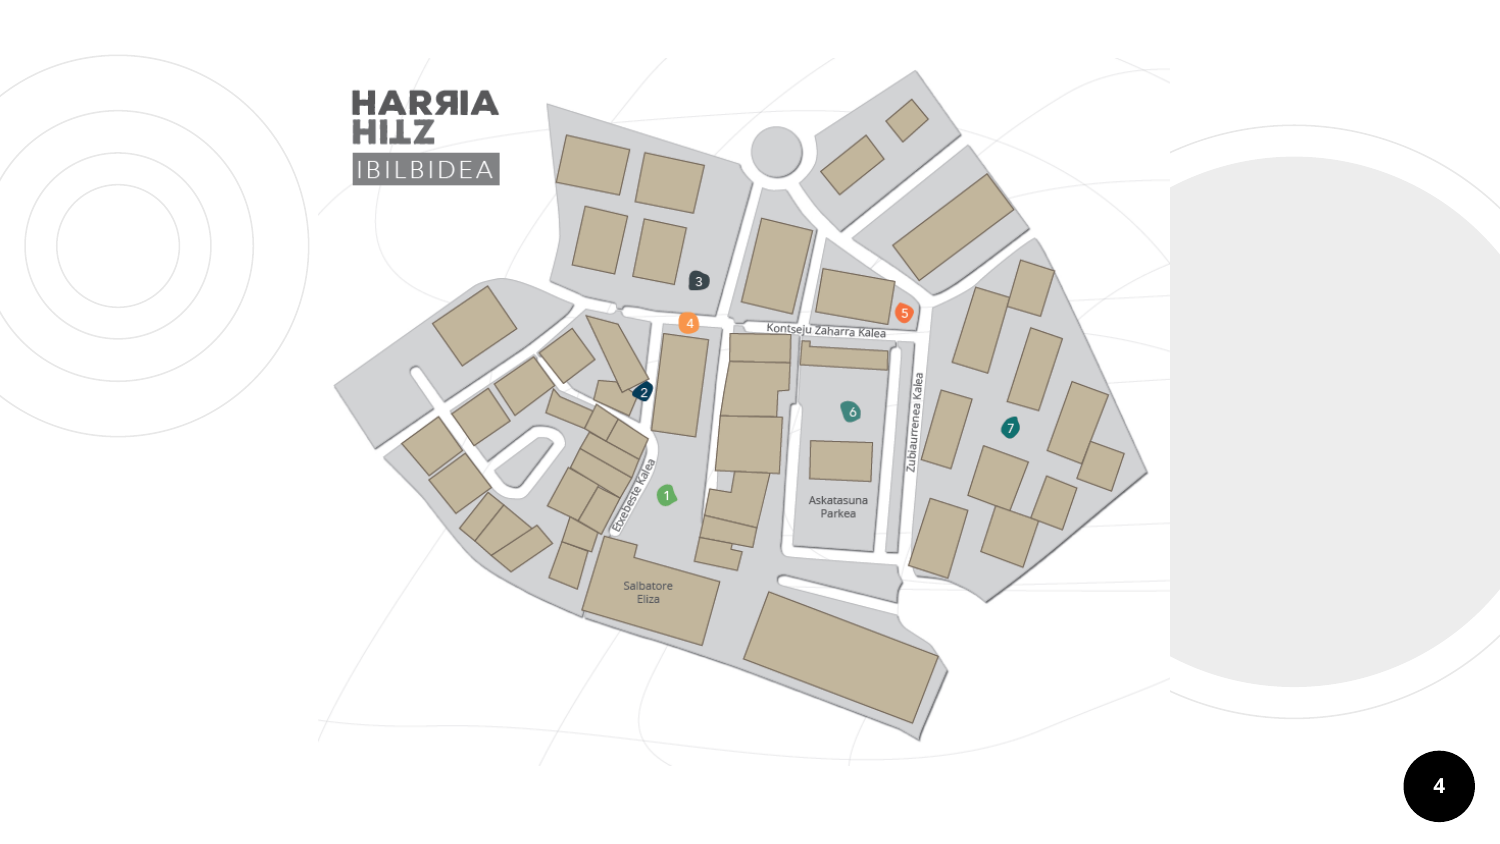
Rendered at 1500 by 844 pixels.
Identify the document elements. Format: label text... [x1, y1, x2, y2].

picture [318, 58, 1170, 766]
text_box <zenbakia> [1403, 750, 1475, 823]
